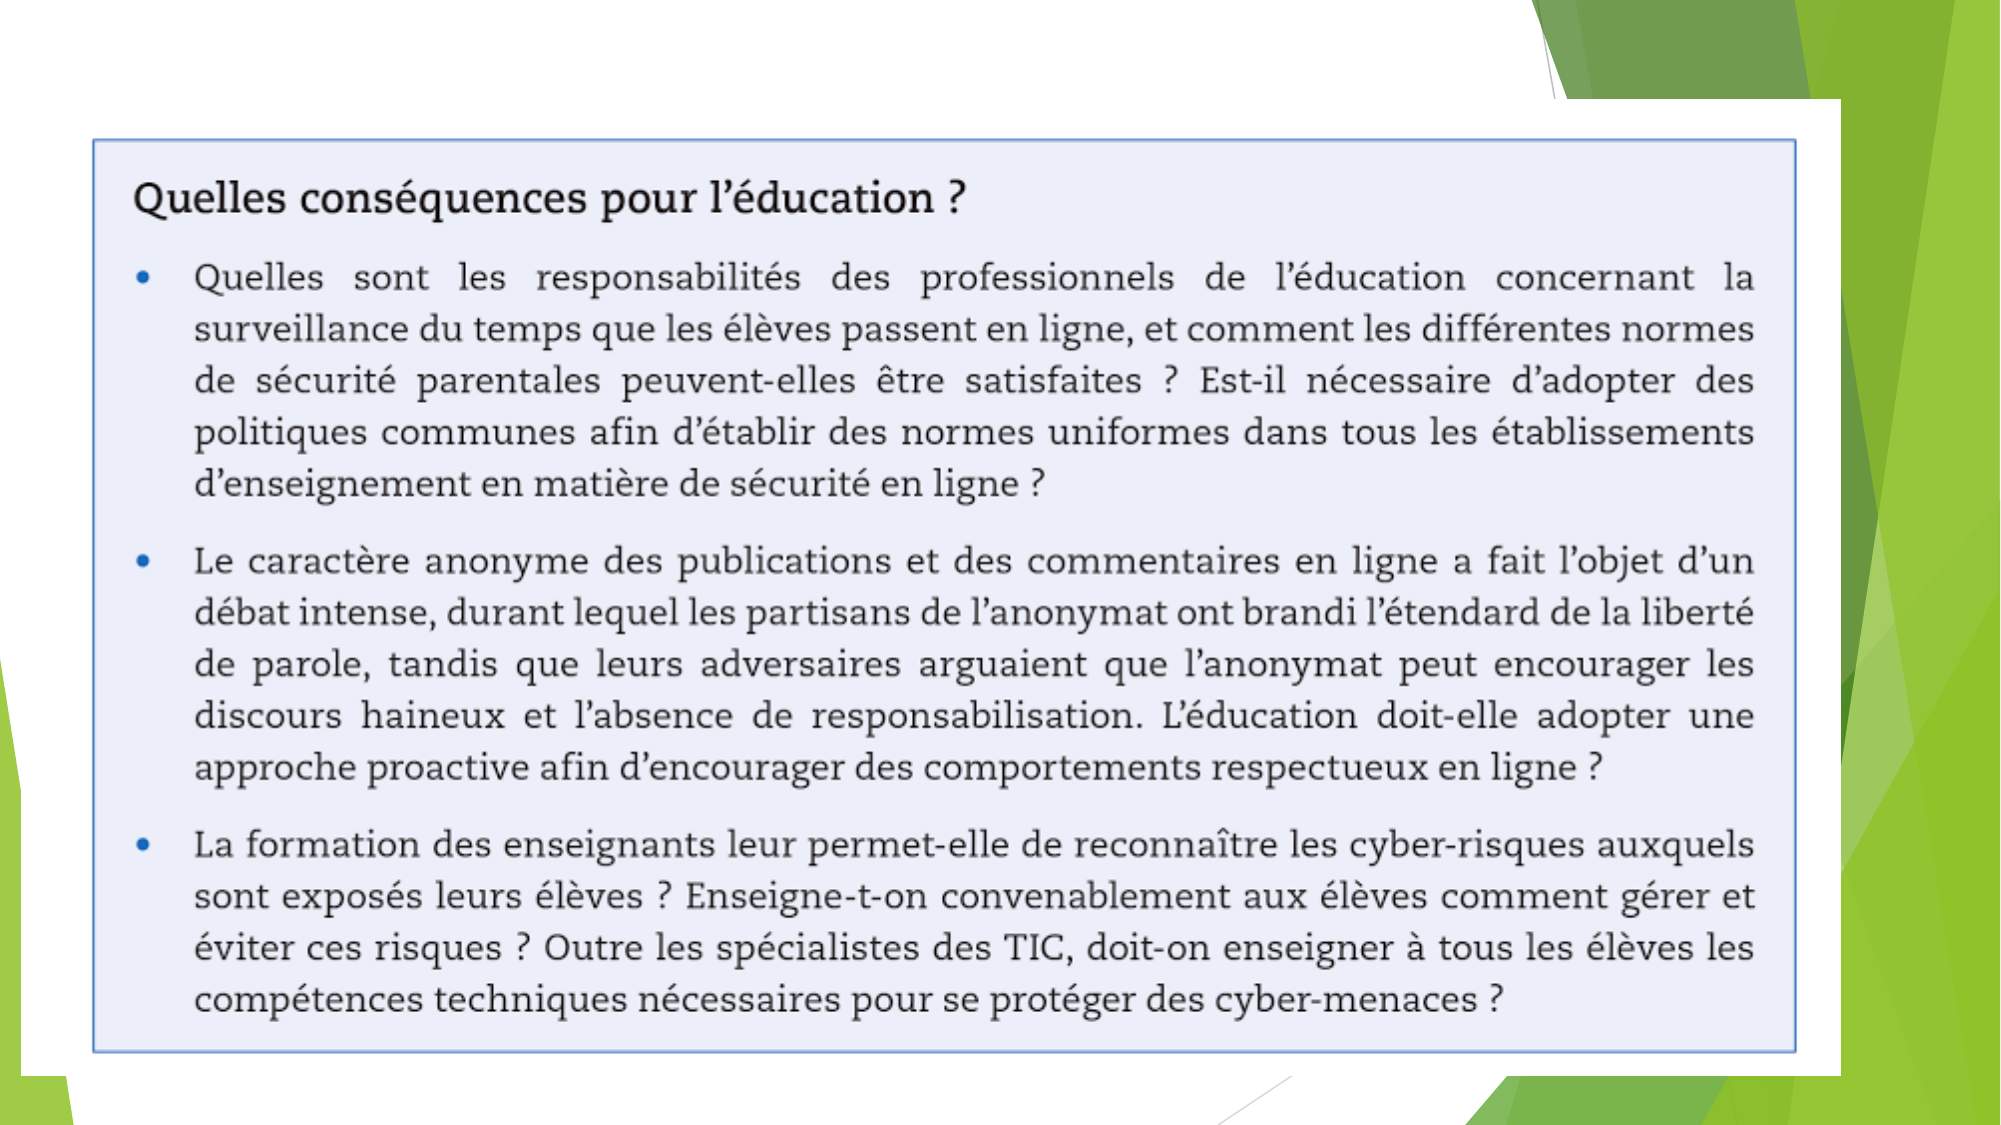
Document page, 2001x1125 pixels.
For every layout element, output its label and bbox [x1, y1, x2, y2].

picture [21, 99, 1841, 1076]
